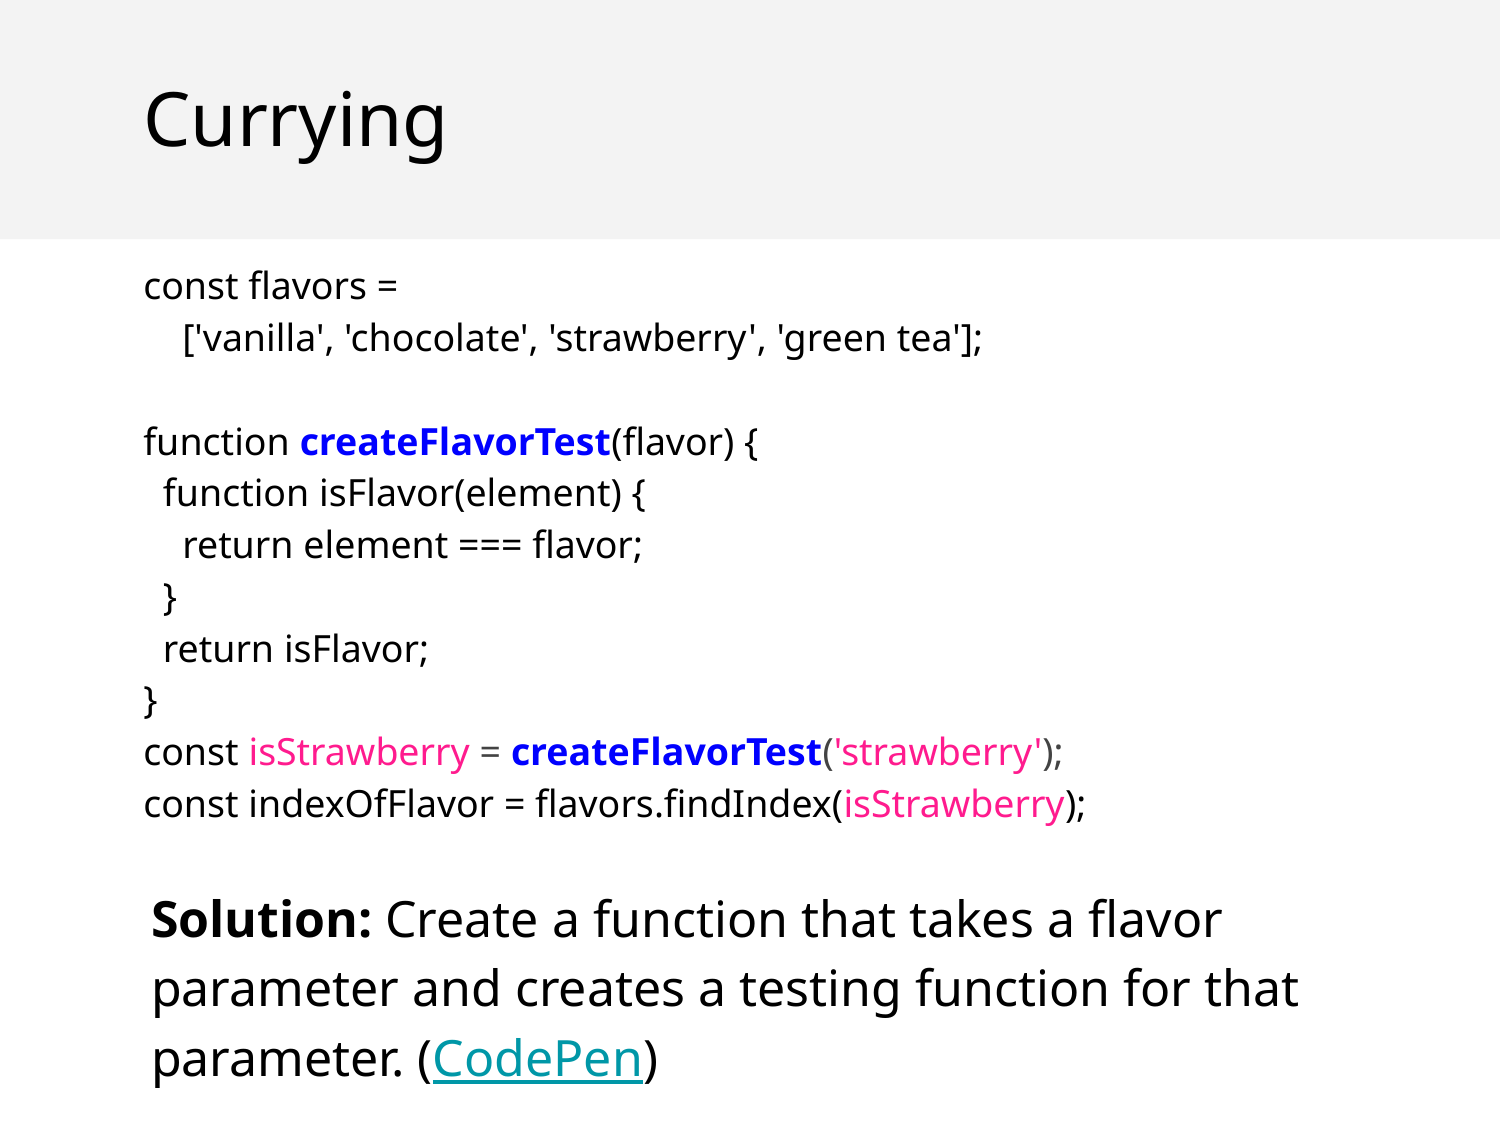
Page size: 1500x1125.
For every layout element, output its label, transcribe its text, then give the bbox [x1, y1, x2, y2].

title Currying [128, 56, 1372, 183]
text_box Solution: Create a function that takes a flavor parameter and creates a testing function for that parameter. (CodePen) [135, 863, 1380, 1125]
text_box const flavors = ['vanilla', 'chocolate', 'strawberry', 'green tea']; function createFlavorTest(flavor) { function isFlavor(element) { return element === flavor; } return isFlavor; } const isStrawberry = createFlavorTest('strawberry'); const indexOfFlavor = flavors.findIndex(isStrawberry); [128, 240, 1372, 791]
